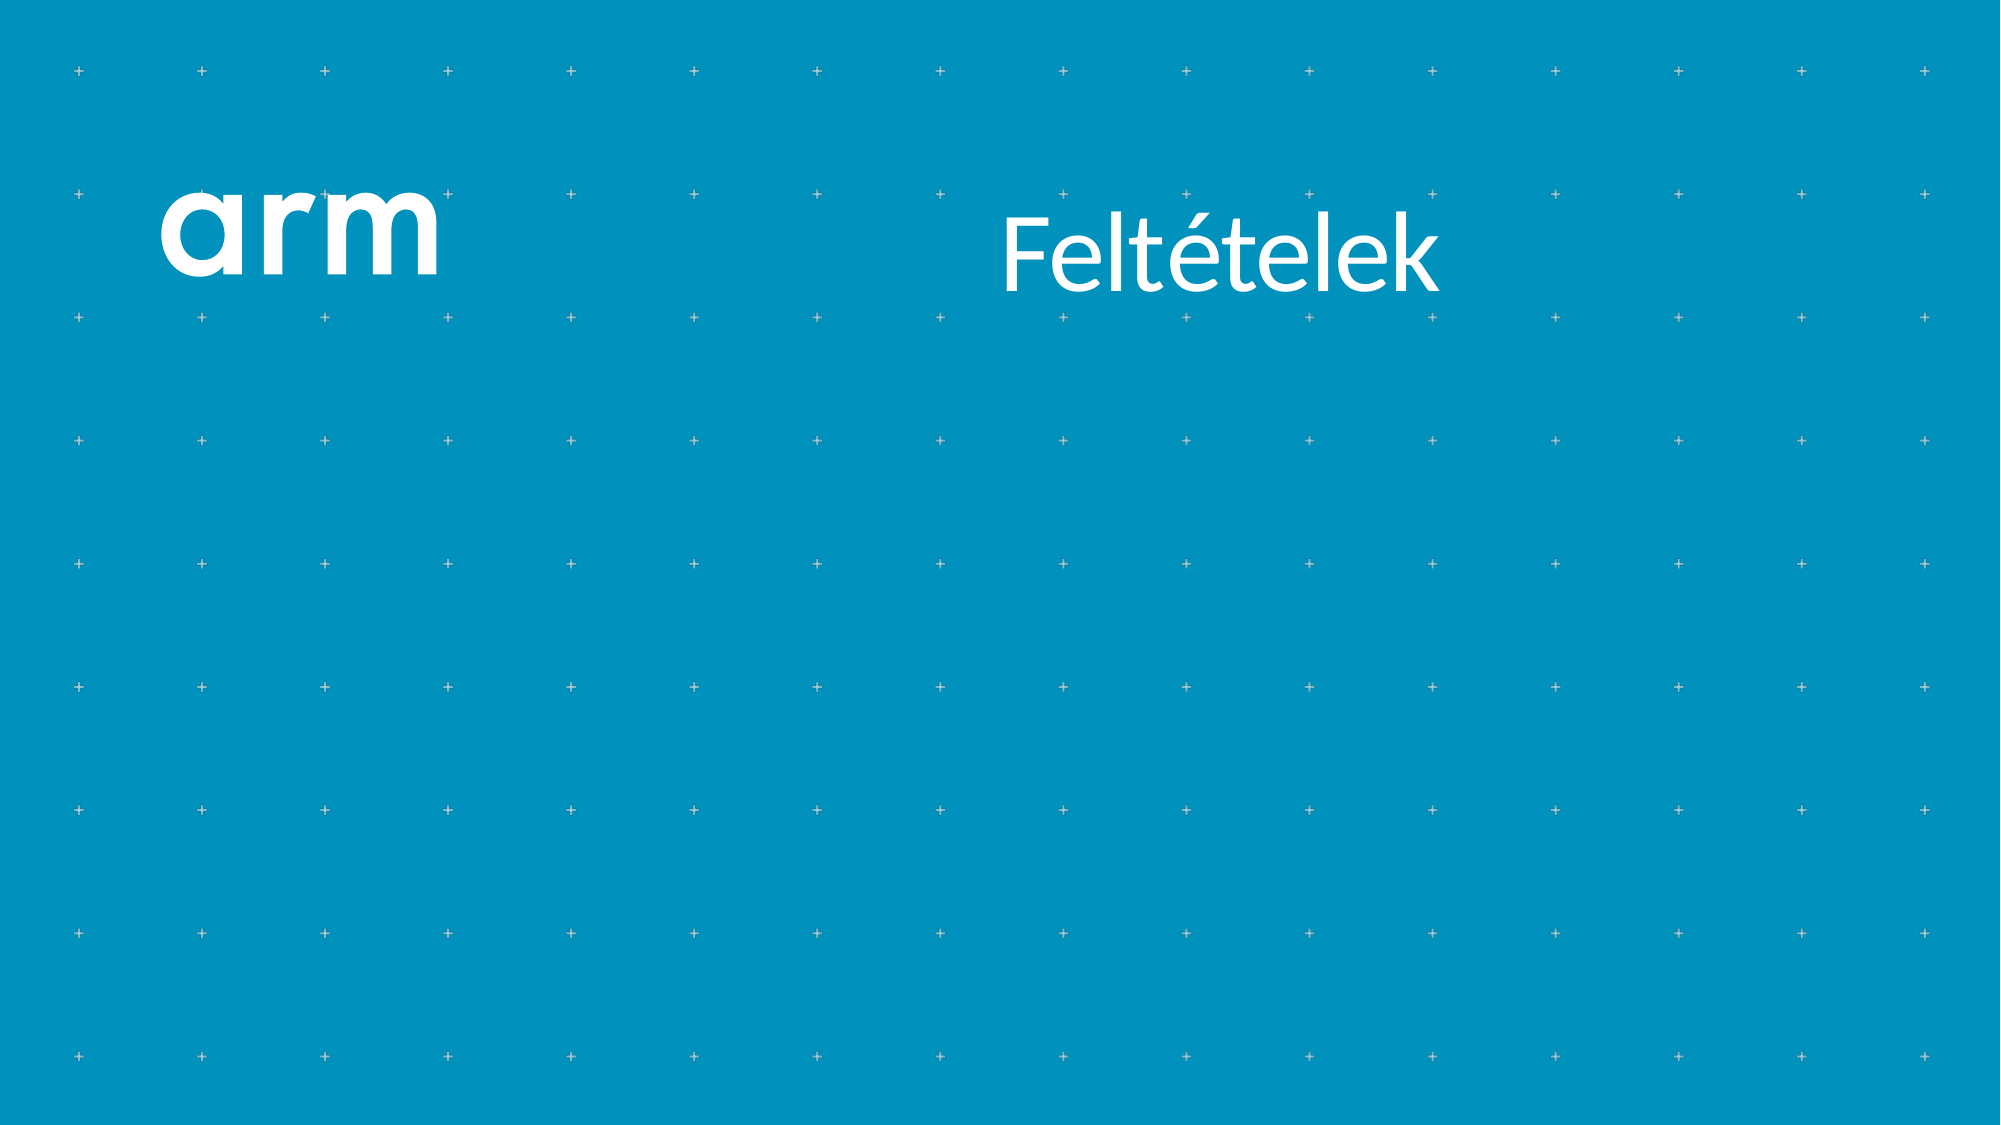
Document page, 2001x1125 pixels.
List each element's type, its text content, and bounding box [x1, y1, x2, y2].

title Feltételek [999, 198, 1839, 448]
